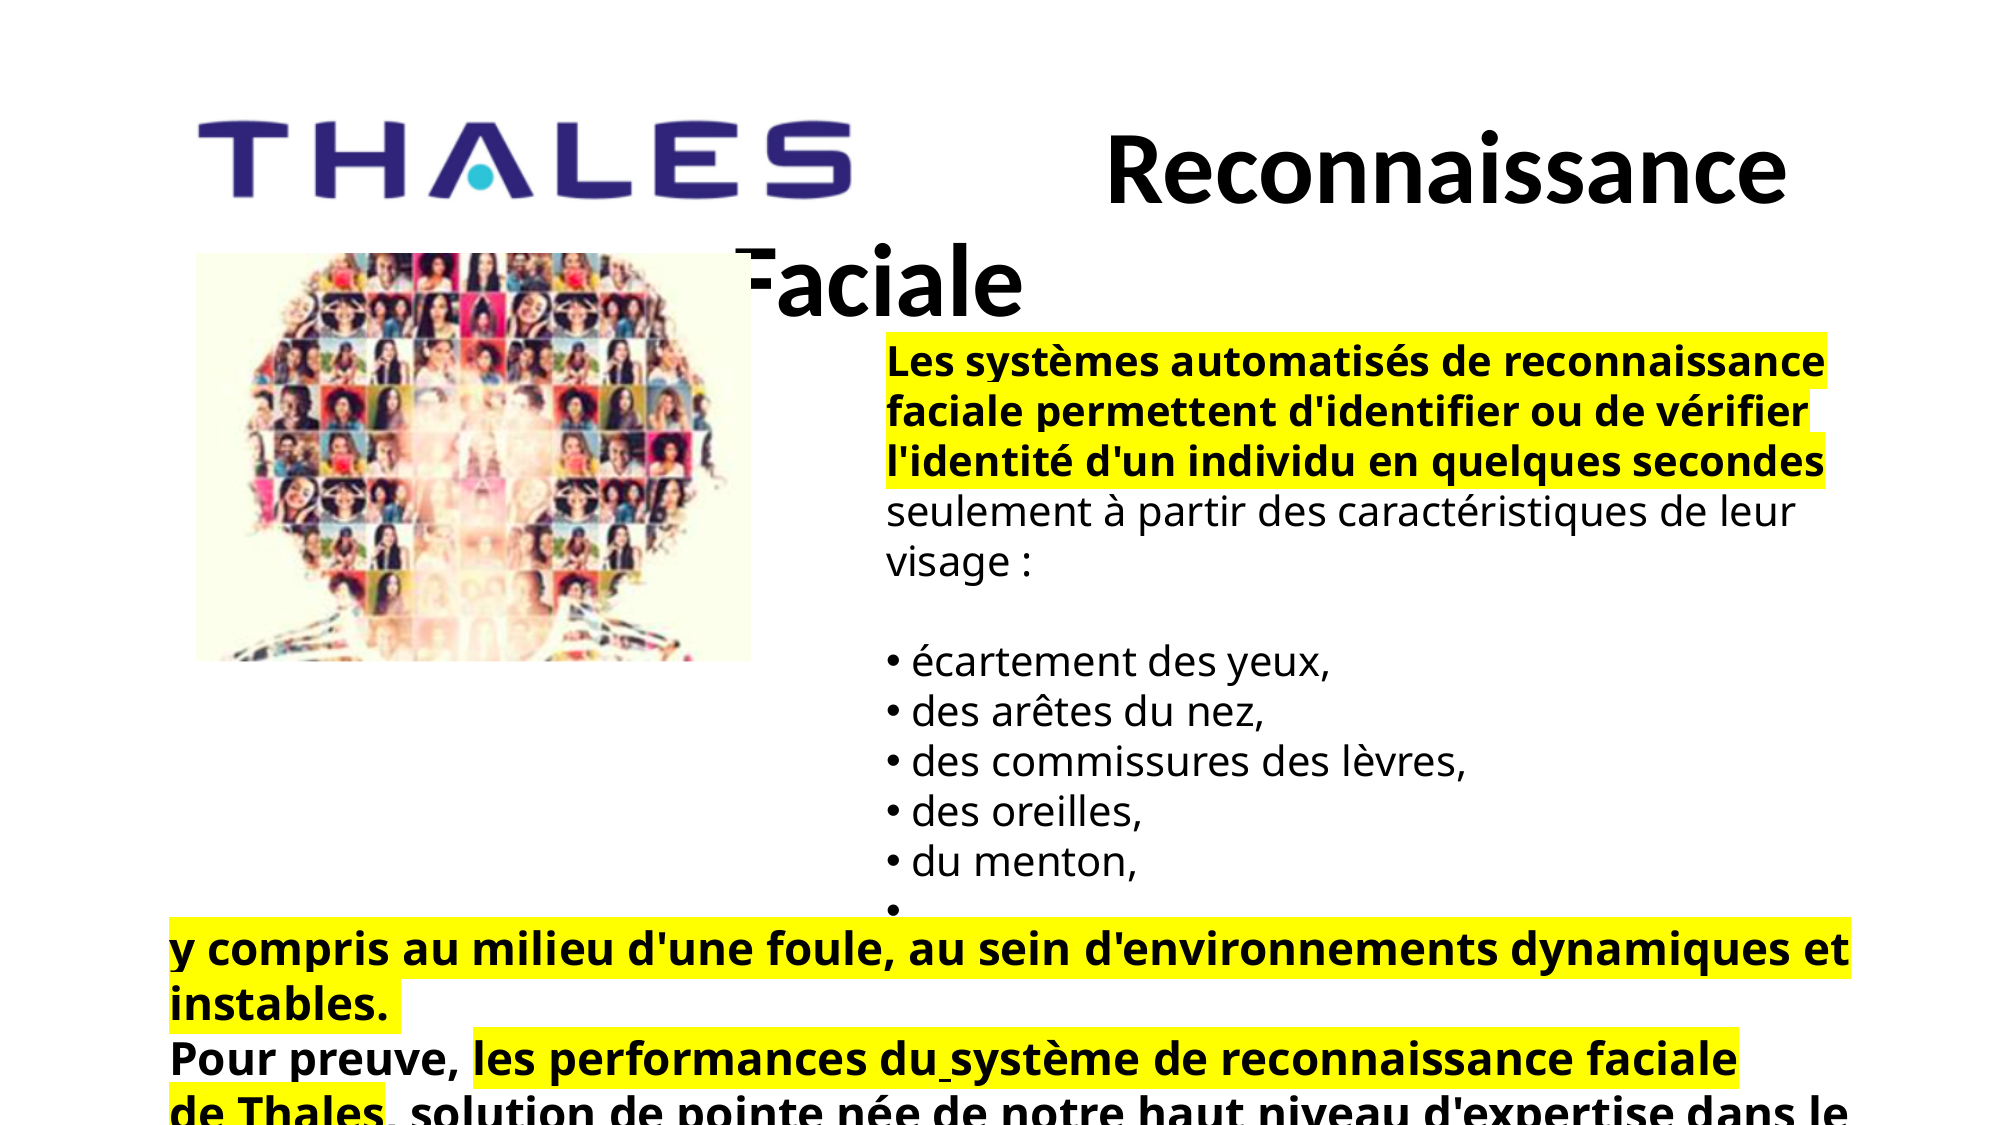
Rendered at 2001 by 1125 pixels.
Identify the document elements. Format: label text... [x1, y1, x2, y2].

picture [196, 253, 751, 663]
text_box Les systèmes automatisés de reconnaissance faciale permettent d'identifier ou de vérifier l'identité d'un individu en quelques secondes seulement à partir des caractéristiques de leur visage : écartement des yeux, des arêtes du nez, des commissures des lèvres, des oreilles, du menton, … [871, 327, 1871, 912]
picture [179, 105, 872, 216]
title Reconnaissance Faciale [715, 106, 1940, 324]
text_box y compris au milieu d'une foule, au sein d'environnements dynamiques et instables. Pour preuve, les performances du système de reconnaissance faciale de Thales, solution de pointe née de notre haut niveau d'expertise dans le domaine de la biométrie. [154, 912, 1918, 1125]
